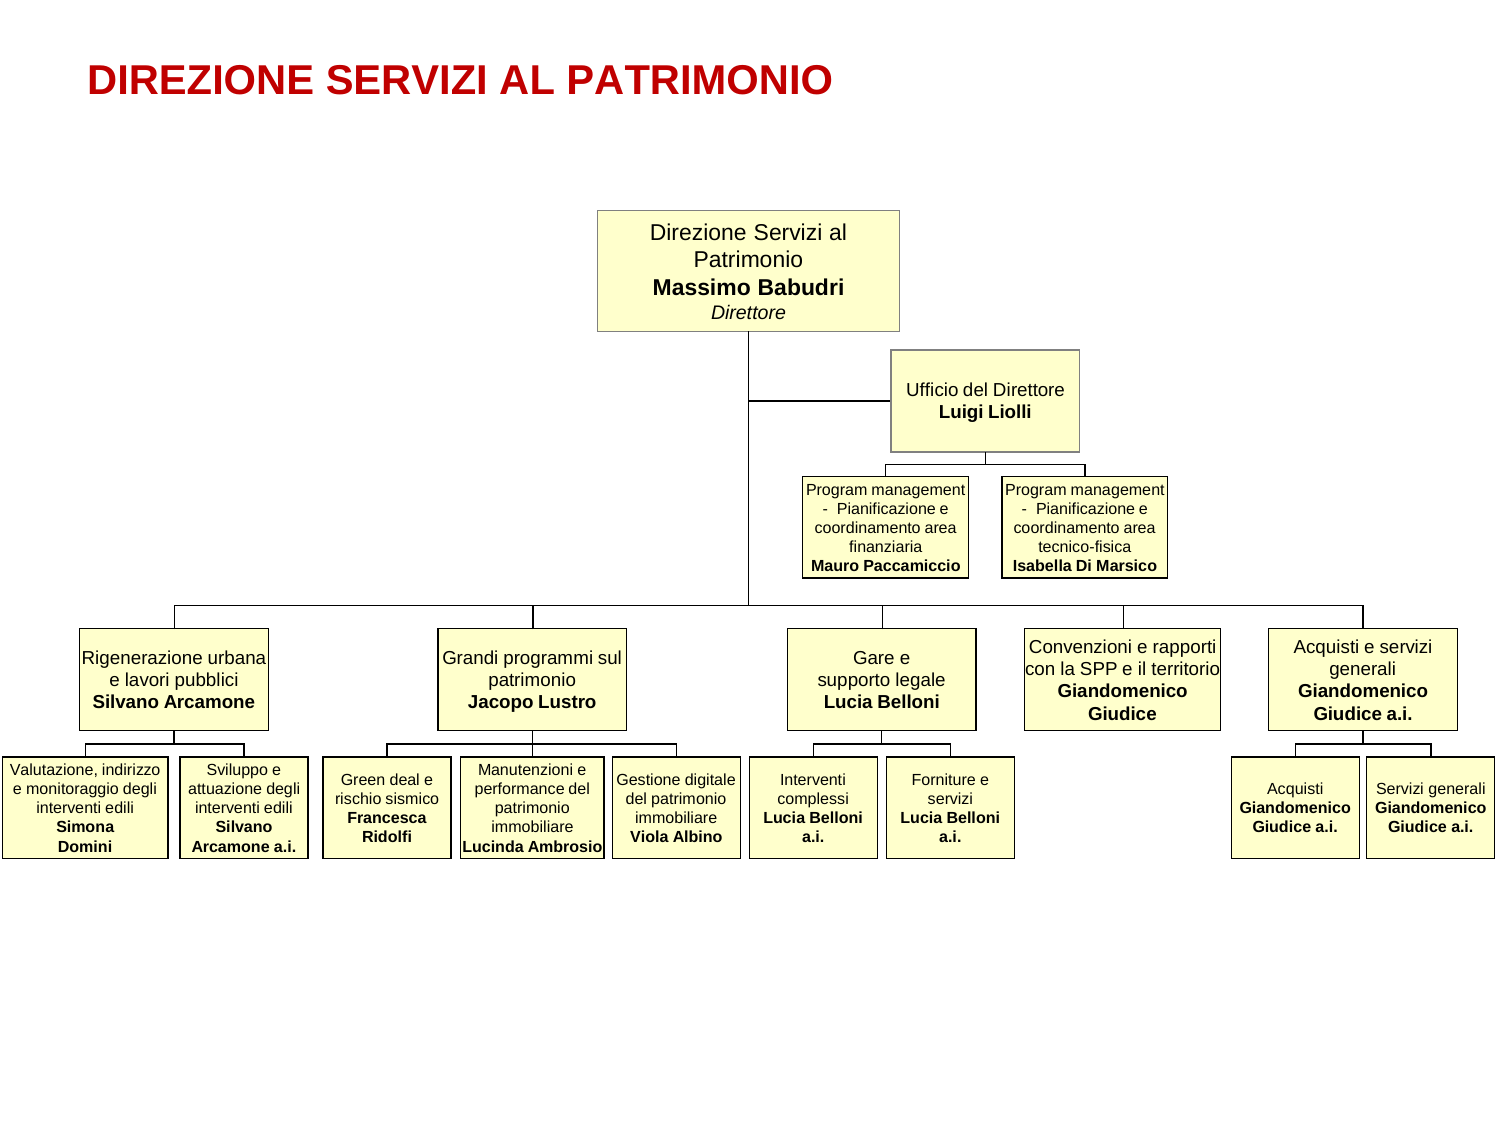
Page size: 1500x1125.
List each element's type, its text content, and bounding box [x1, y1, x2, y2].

text_box DIREZIONE SERVIZI AL PATRIMONIO [72, 45, 1462, 128]
picture [0, 209, 1500, 866]
